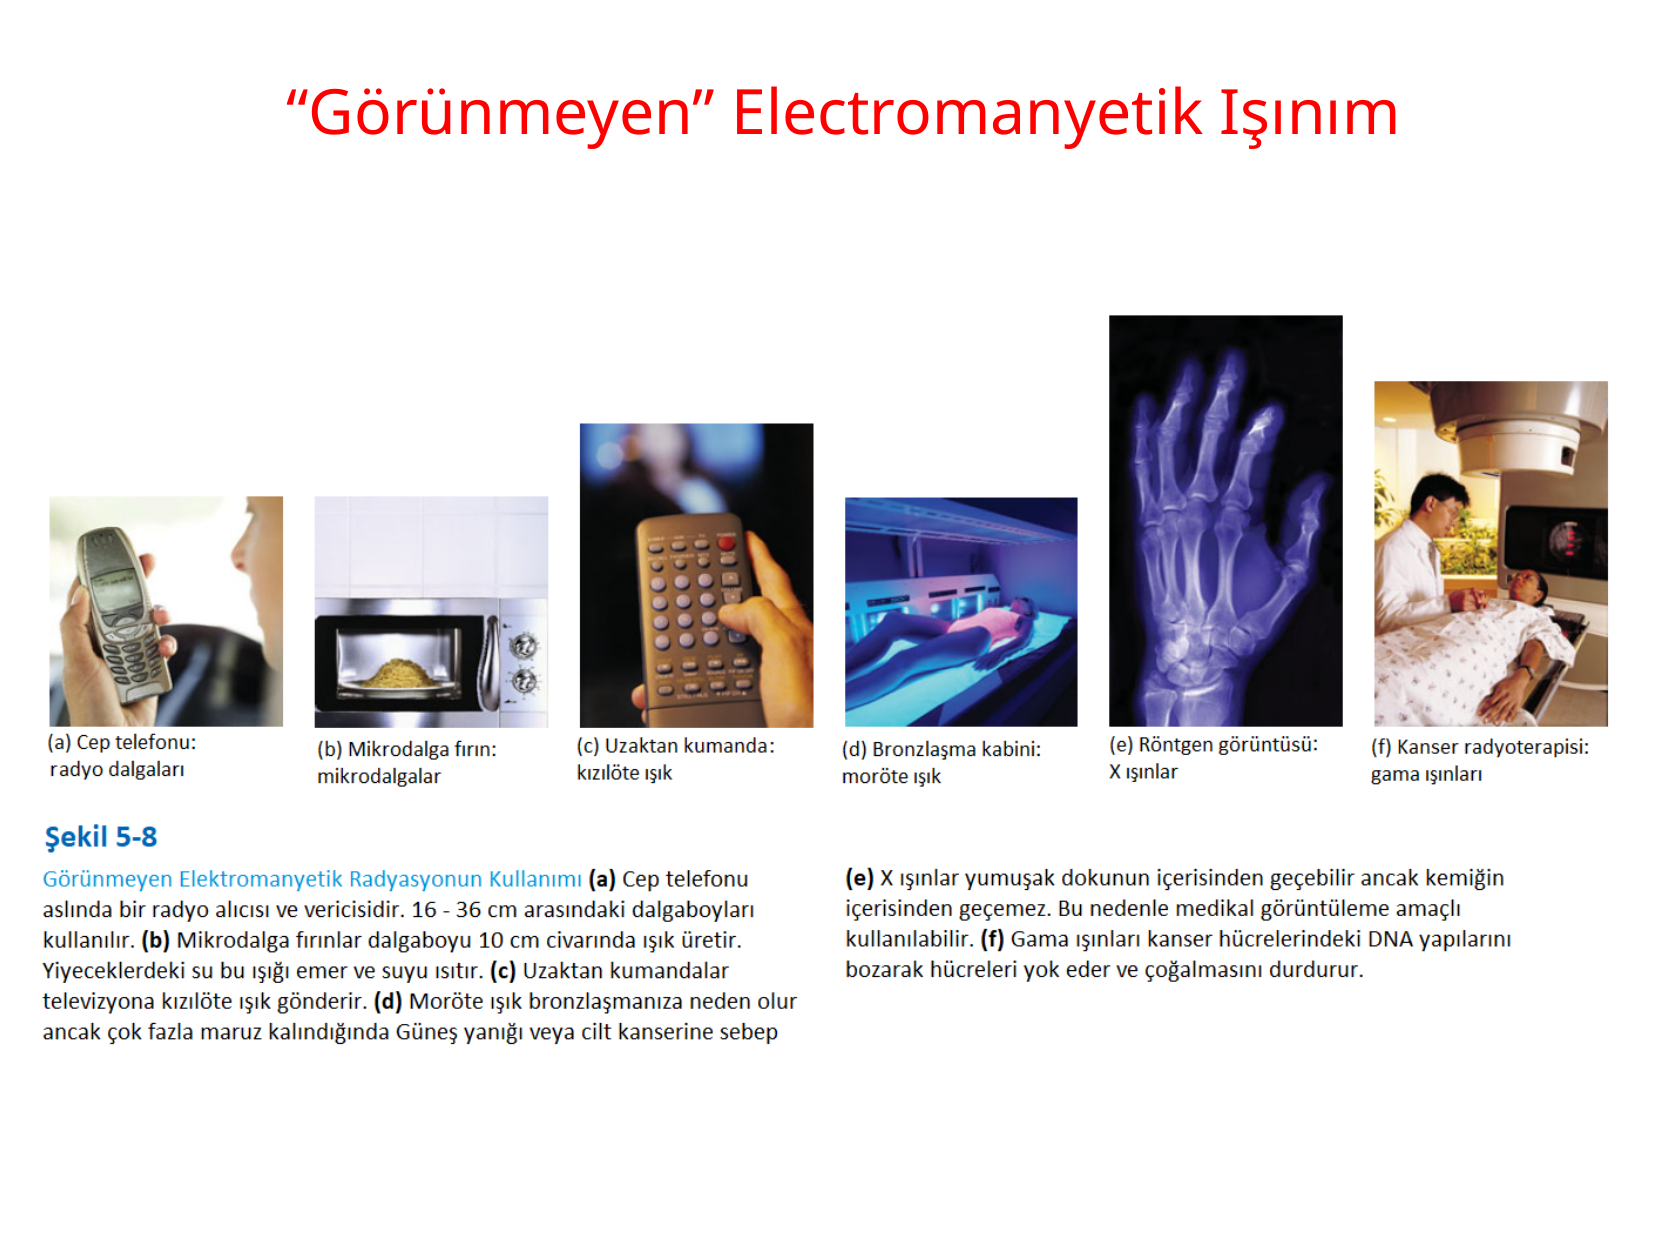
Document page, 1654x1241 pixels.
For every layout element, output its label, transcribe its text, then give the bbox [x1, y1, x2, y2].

title “Görünmeyen” Electromanyetik Işınım [82, 43, 1571, 176]
picture [32, 299, 1621, 1050]
